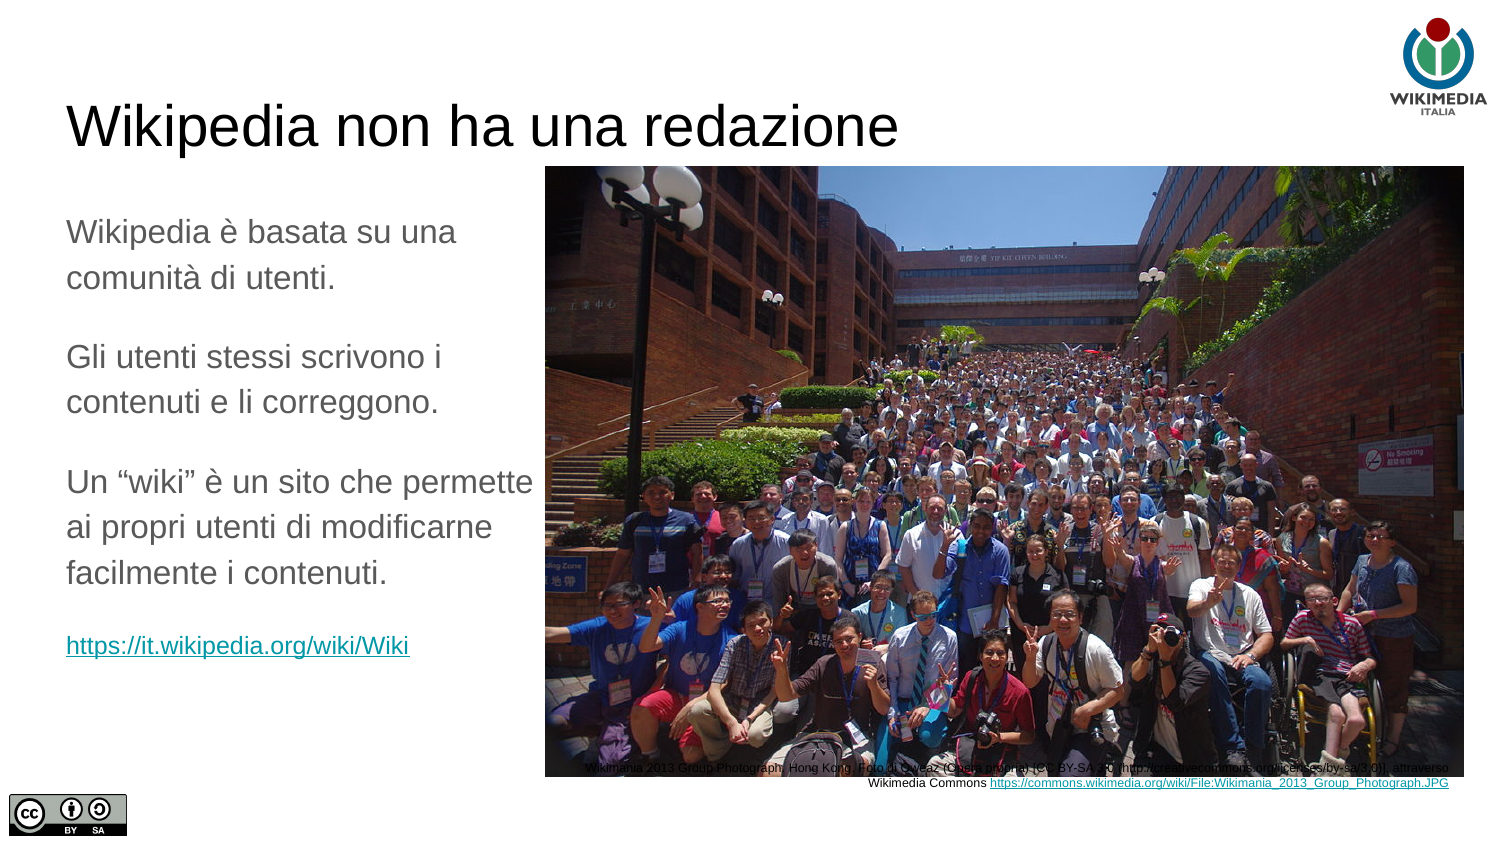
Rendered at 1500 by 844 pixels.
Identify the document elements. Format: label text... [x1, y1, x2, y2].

list Wikipedia è basata su una comunità di utenti. Gli utenti stessi scrivono i contenuti e li correggono. Un “wiki” è un sito che permette ai propri utenti di modificarne facilmente i contenuti. https://it.wikipedia.org/wiki/Wiki [51, 189, 545, 750]
title Wikipedia non ha una redazione [51, 72, 1449, 167]
picture [545, 166, 1464, 777]
picture [9, 794, 127, 836]
text_box Wikimania 2013 Group Photograph. Hong Kong. Foto di Qweaz (Opera propria) [CC BY-SA 3.0 (http://creativecommons.org/licenses/by-sa/3.0)], attraverso Wikimedia Commons https://commons.wikimedia.org/wiki/File:Wikimania_2013_Group_Photograph.JPG [570, 782, 1464, 837]
picture [1389, 17, 1488, 116]
